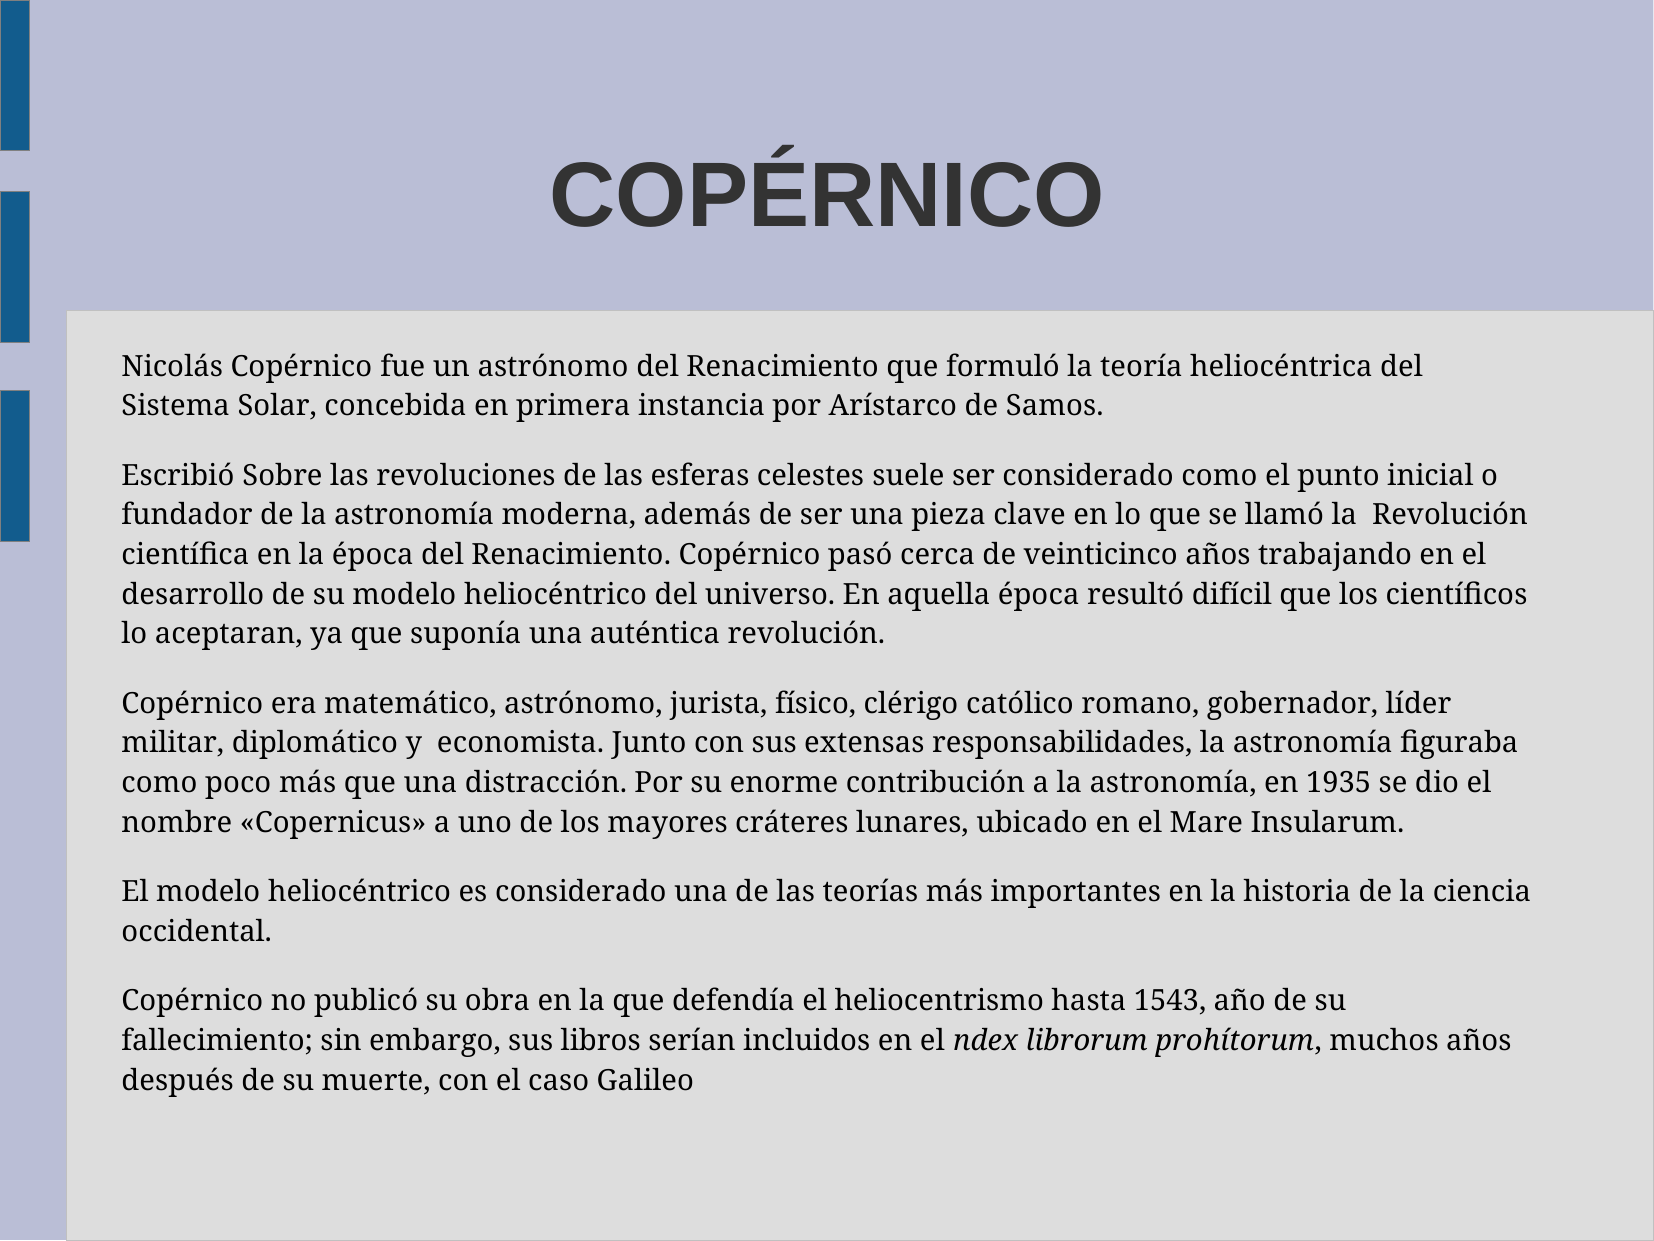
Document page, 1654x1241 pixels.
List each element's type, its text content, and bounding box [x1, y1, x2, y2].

title COPÉRNICO [121, 91, 1534, 299]
list Nicolás Copérnico fue un astrónomo del Renacimiento que formuló la teoría heliocéntrica del Sistema Solar, concebida en primera instancia por Arístarco de Samos. Escribió Sobre las revoluciones de las esferas celestes suele ser considerado como el punto inicial o fundador de la astronomía moderna, además de ser una pieza clave en lo que se llamó la Revolución científica en la época del Renacimiento. Copérnico pasó cerca de veinticinco años trabajando en el desarrollo de su modelo heliocéntrico del universo. En aquella época resultó difícil que los científicos lo aceptaran, ya que suponía una auténtica revolución. Copérnico era matemático, astrónomo, jurista, físico, clérigo católico romano, gobernador, líder militar, diplomático y economista. Junto con sus extensas responsabilidades, la astronomía figuraba como poco más que una distracción. Por su enorme contribución a la astronomía, en 1935 se dio el nombre «Copernicus» a uno de los mayores cráteres lunares, ubicado en el Mare Insularum. El modelo heliocéntrico es considerado una de las teorías más importantes en la historia de la ciencia occidental. Copérnico no publicó su obra en la que defendía el heliocentrismo hasta 1543, año de su fallecimiento; sin embargo, sus libros serían incluidos en el ndex librorum prohítorum, muchos años después de su muerte, con el caso Galileo [121, 344, 1534, 1127]
